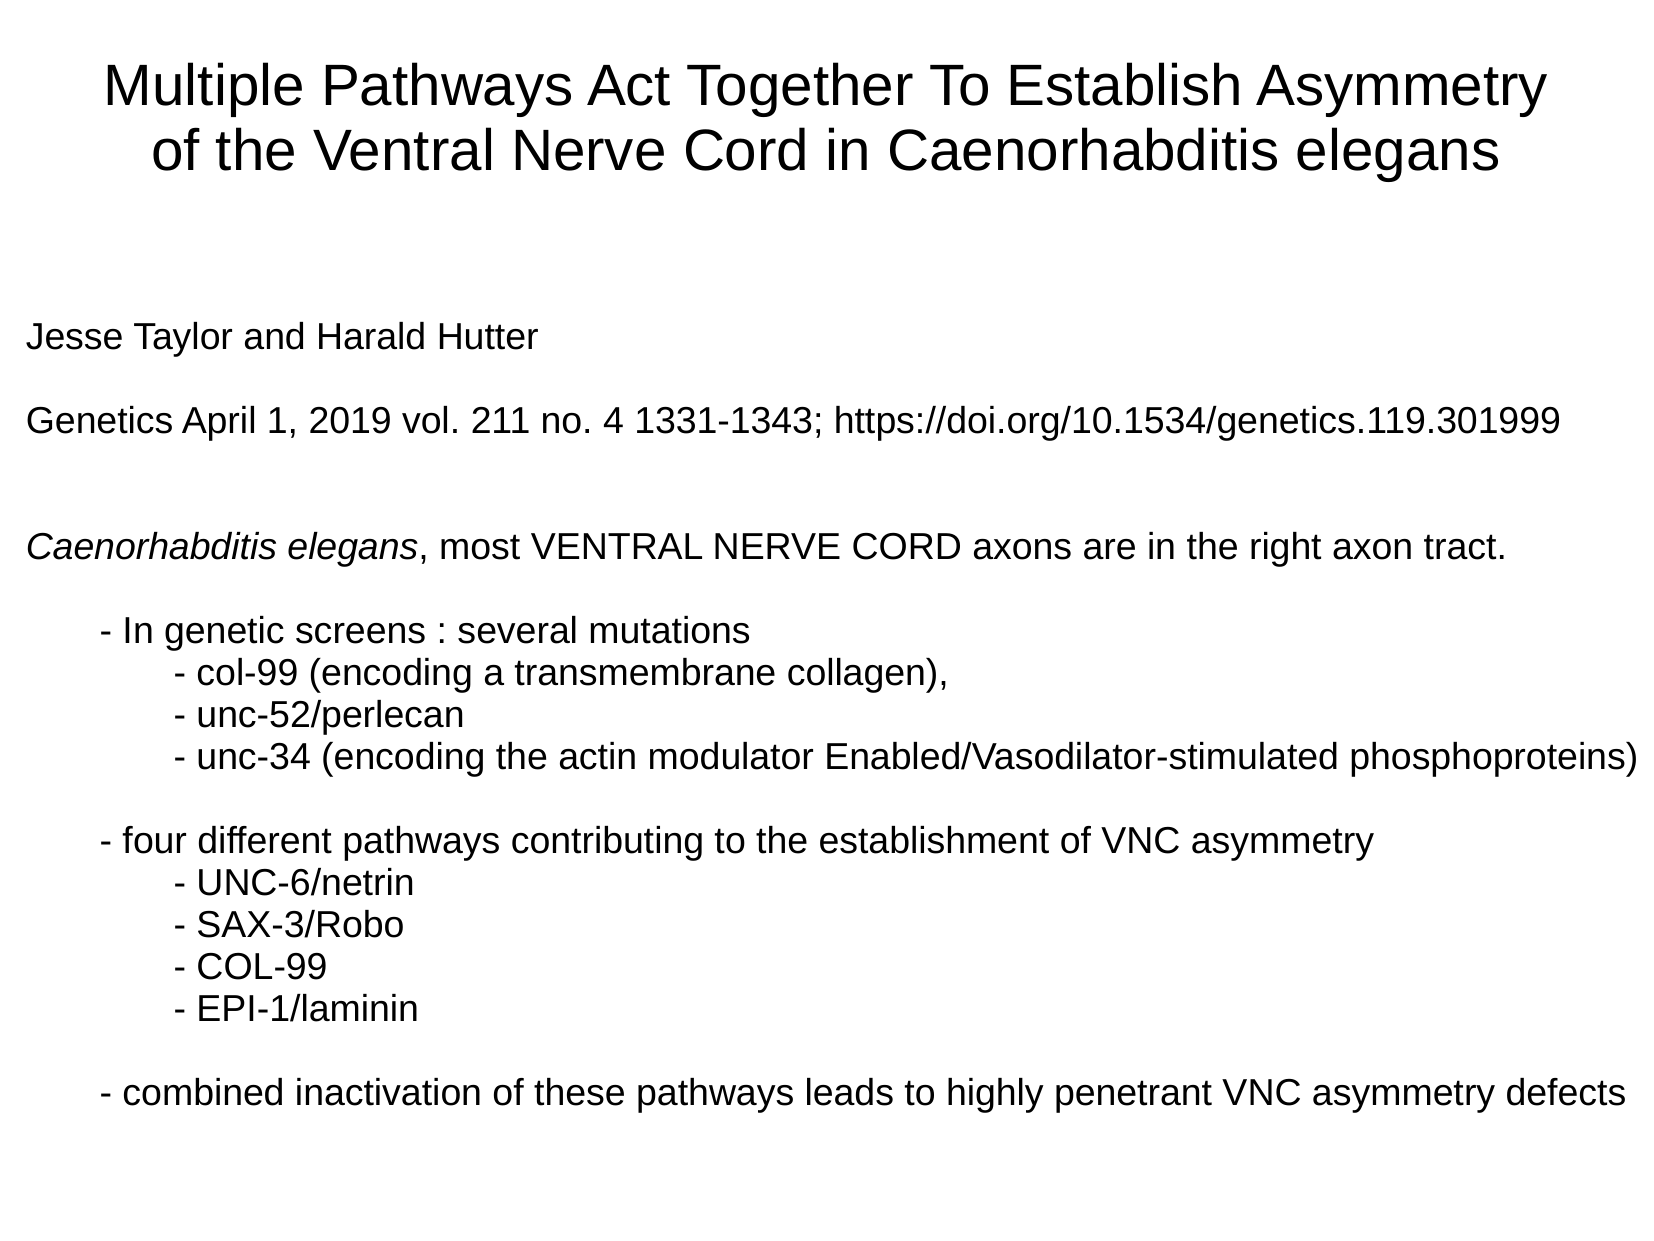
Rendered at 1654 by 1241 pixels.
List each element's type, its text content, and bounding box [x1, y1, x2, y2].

title Multiple Pathways Act Together To Establish Asymmetry of the Ventral Nerve Cord in Caenorhabditis elegans [82, 13, 1571, 222]
text_box Jesse Taylor and Harald Hutter Genetics April 1, 2019 vol. 211 no. 4 1331-1343; https://doi.org/10.1534/genetics.119.301999 Caenorhabditis elegans, most VENTRAL NERVE CORD axons are in the right axon tract. - In genetic screens : several mutations - col-99 (encoding a transmembrane collagen), - unc-52/perlecan - unc-34 (encoding the actin modulator Enabled/Vasodilator-stimulated phosphoproteins) - four different pathways contributing to the establishment of VNC asymmetry - UNC-6/netrin - SAX-3/Robo - COL-99 - EPI-1/laminin - combined inactivation of these pathways leads to highly penetrant VNC asymmetry defects [11, 224, 1654, 1206]
